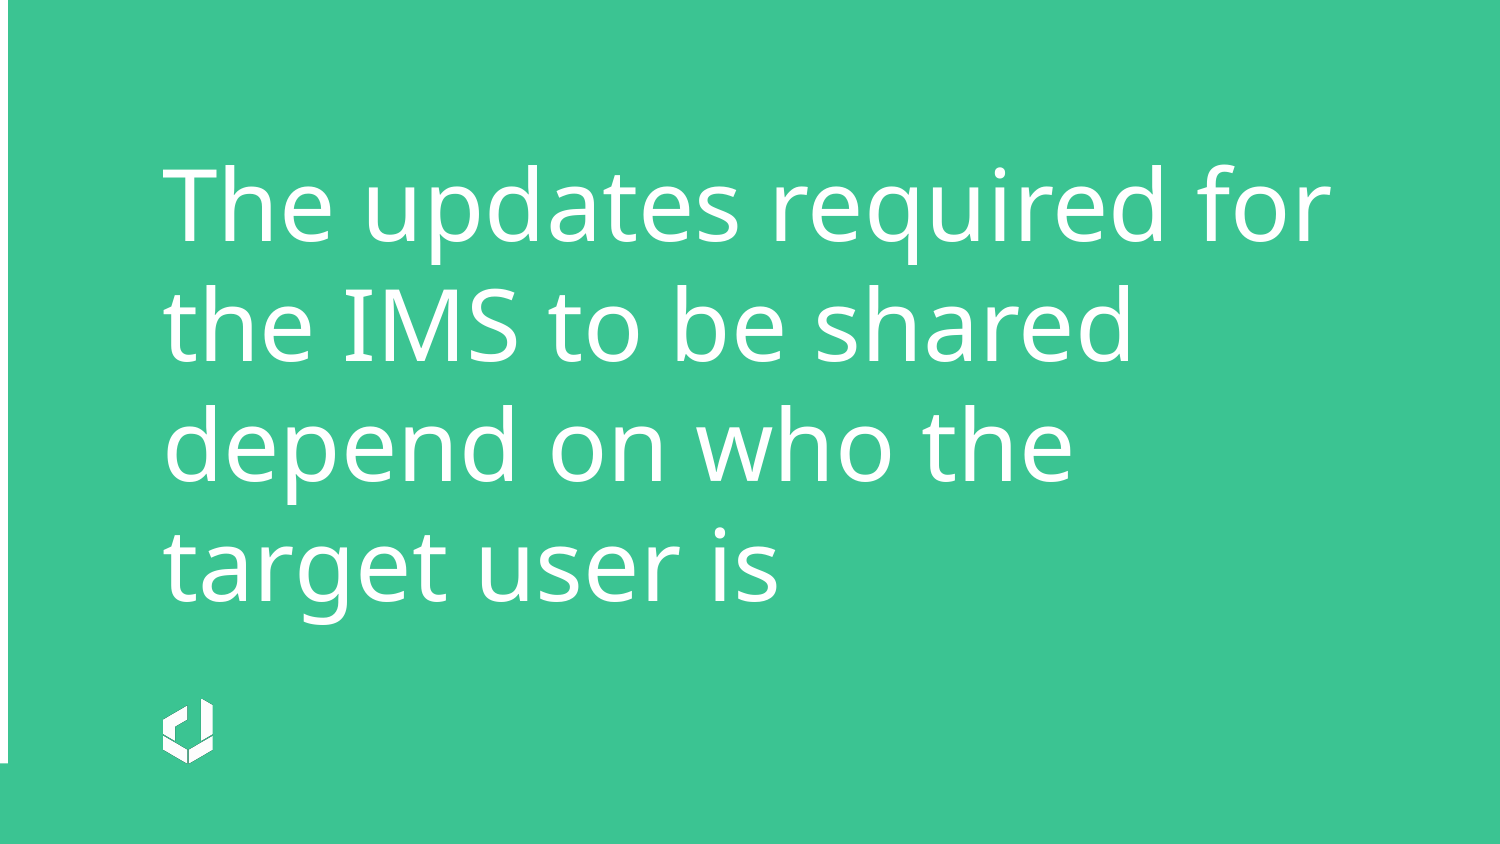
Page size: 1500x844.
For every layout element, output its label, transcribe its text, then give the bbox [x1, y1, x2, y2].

title The updates required for the IMS to be shared depend on who the target user is [147, 126, 1396, 615]
picture [163, 699, 213, 764]
